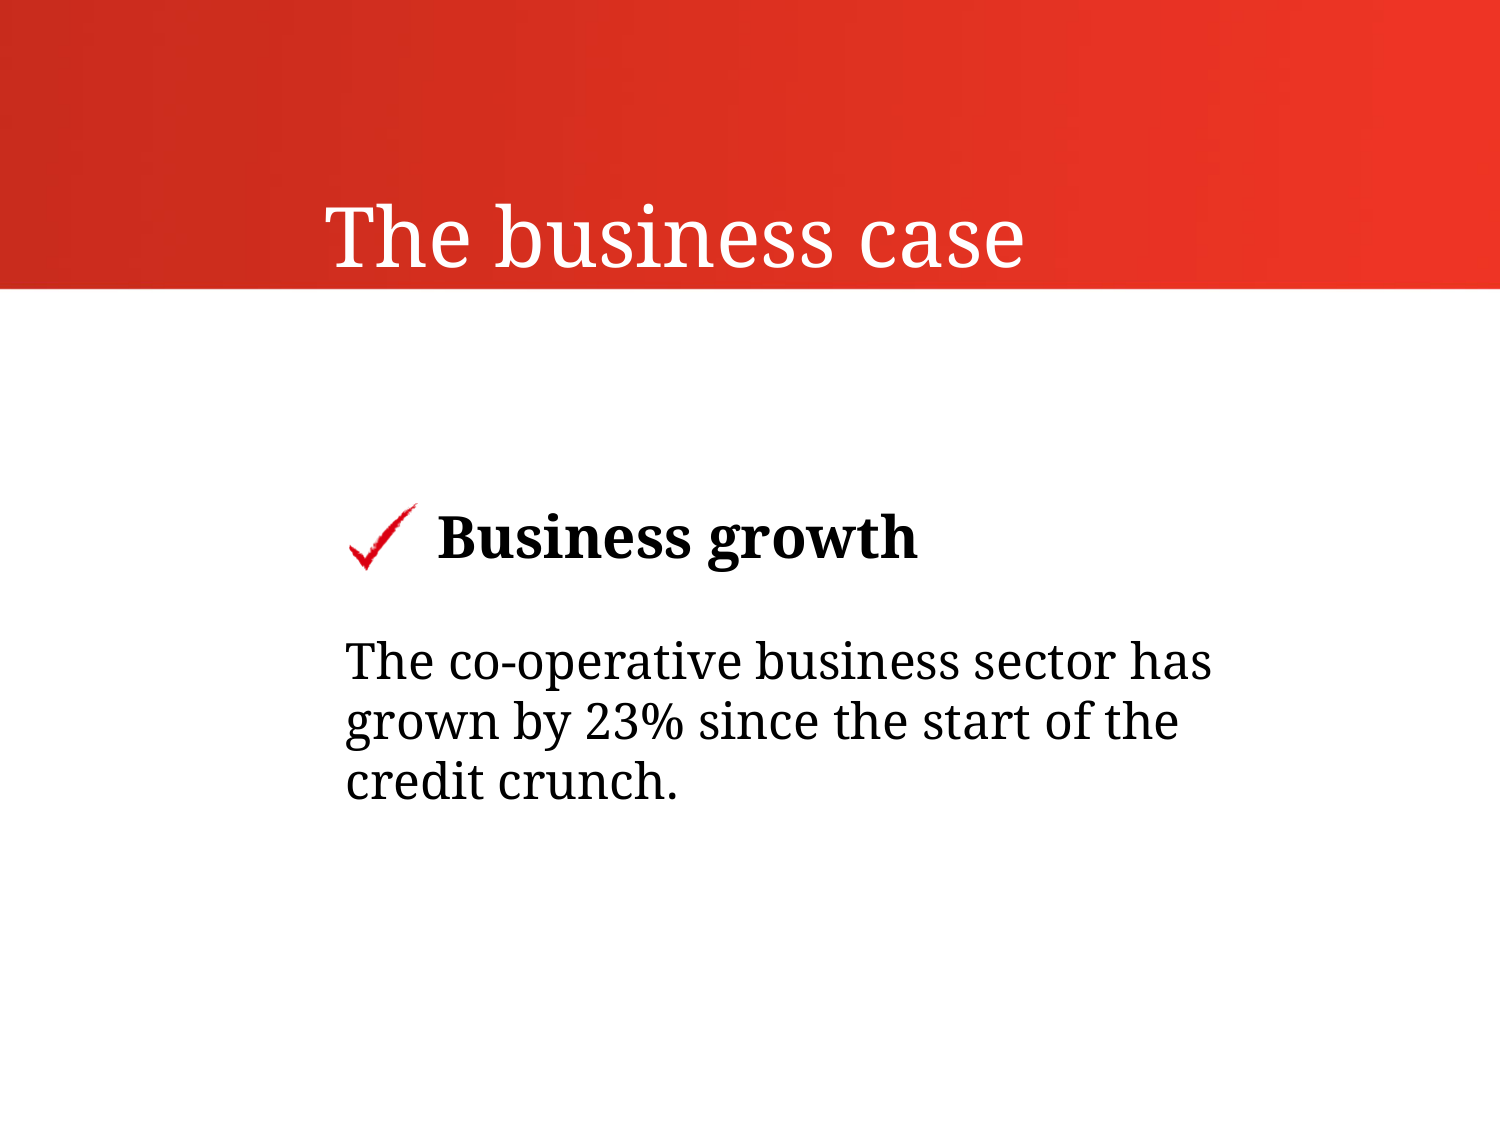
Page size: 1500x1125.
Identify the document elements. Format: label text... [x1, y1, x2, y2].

text_box Business growth The co-operative business sector has grown by 23% since the start of the credit crunch. [331, 492, 1264, 818]
title The business case [310, 177, 1402, 292]
picture [0, 0, 1500, 1125]
